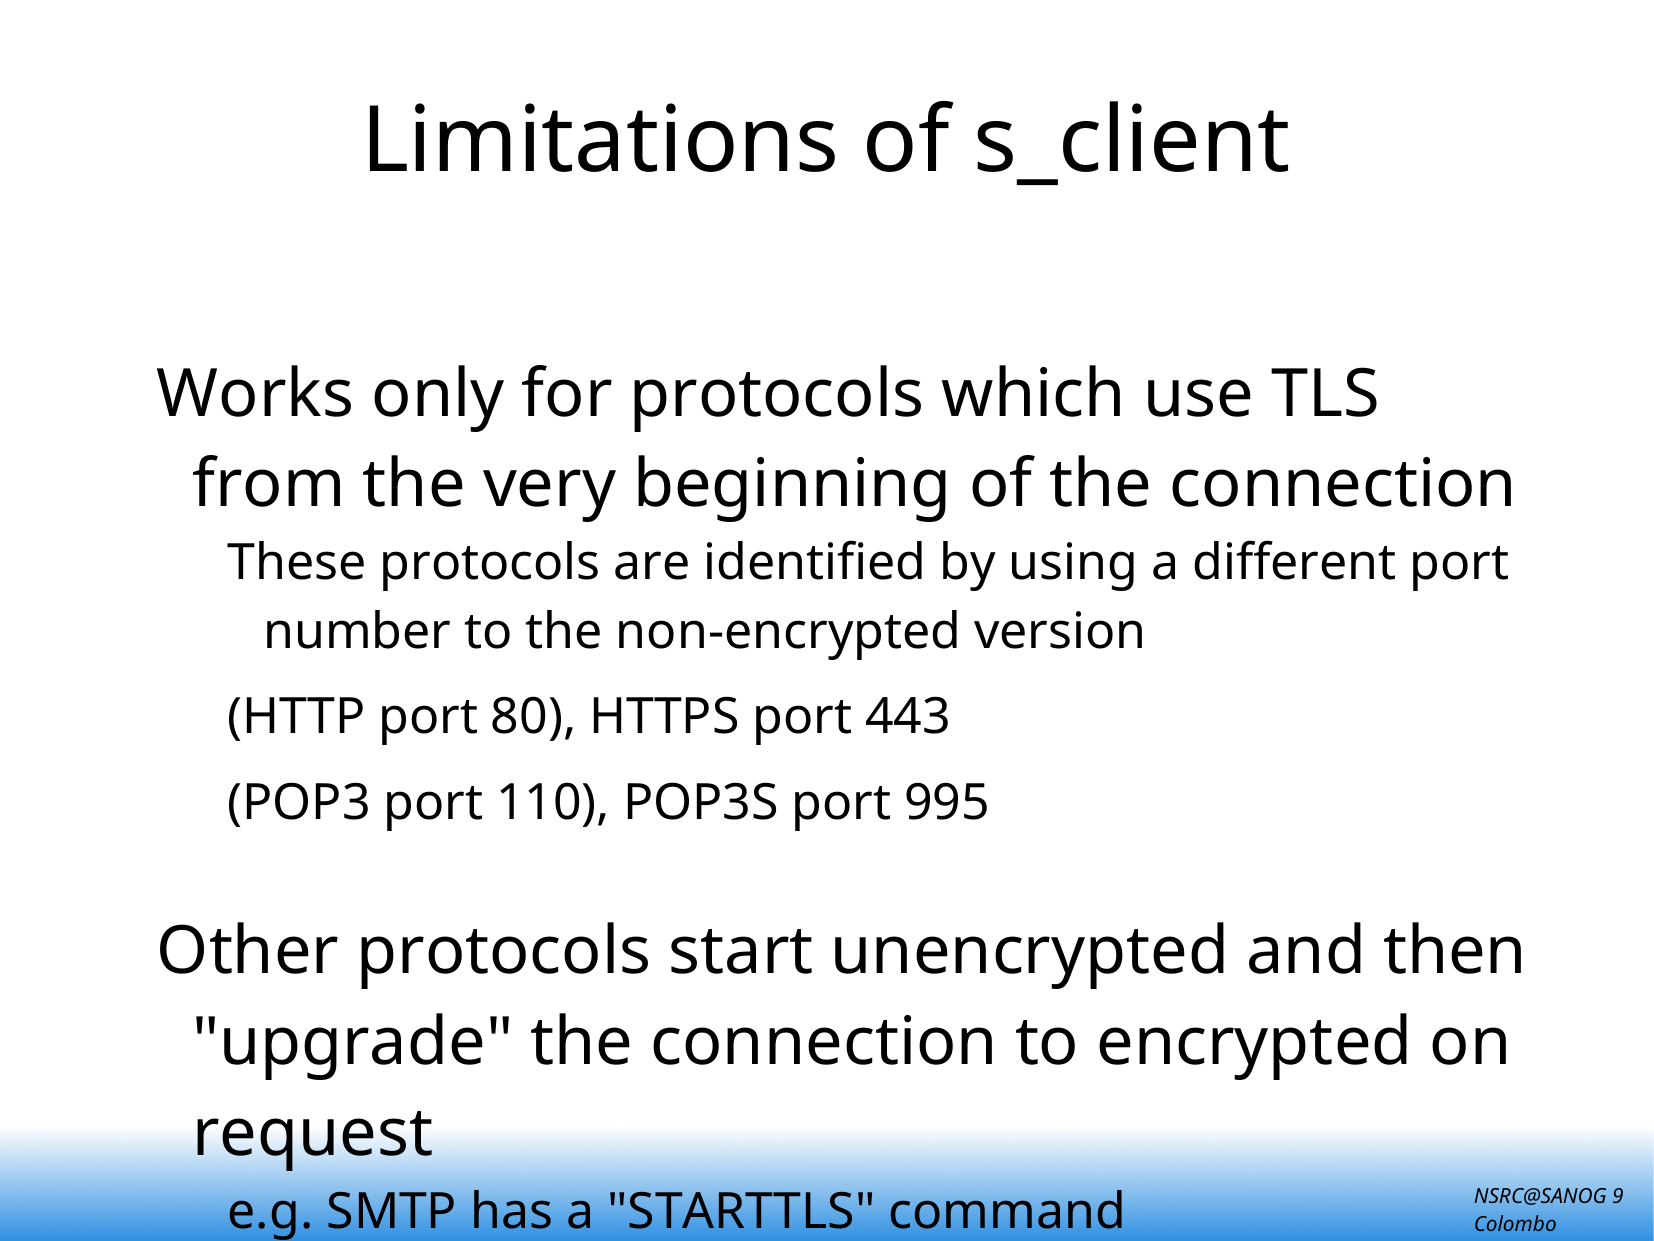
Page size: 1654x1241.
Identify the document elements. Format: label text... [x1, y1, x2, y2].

title Limitations of s_client [17, 73, 1636, 178]
picture [0, 1124, 1654, 1241]
picture [573, 1219, 585, 1225]
list Works only for protocols which use TLS from the very beginning of the connection These protocols are identified by using a different port number to the non-encrypted version (HTTP port 80), HTTPS port 443 (POP3 port 110), POP3S port 995 Other protocols start unencrypted and then "upgrade" the connection to encrypted on request e.g. SMTP has a "STARTTLS" command s_client is not usable for these [17, 258, 1636, 1219]
picture [920, 1219, 934, 1225]
picture [1103, 1219, 1117, 1225]
picture [277, 1219, 291, 1225]
picture [1043, 1219, 1055, 1225]
picture [508, 1219, 520, 1225]
